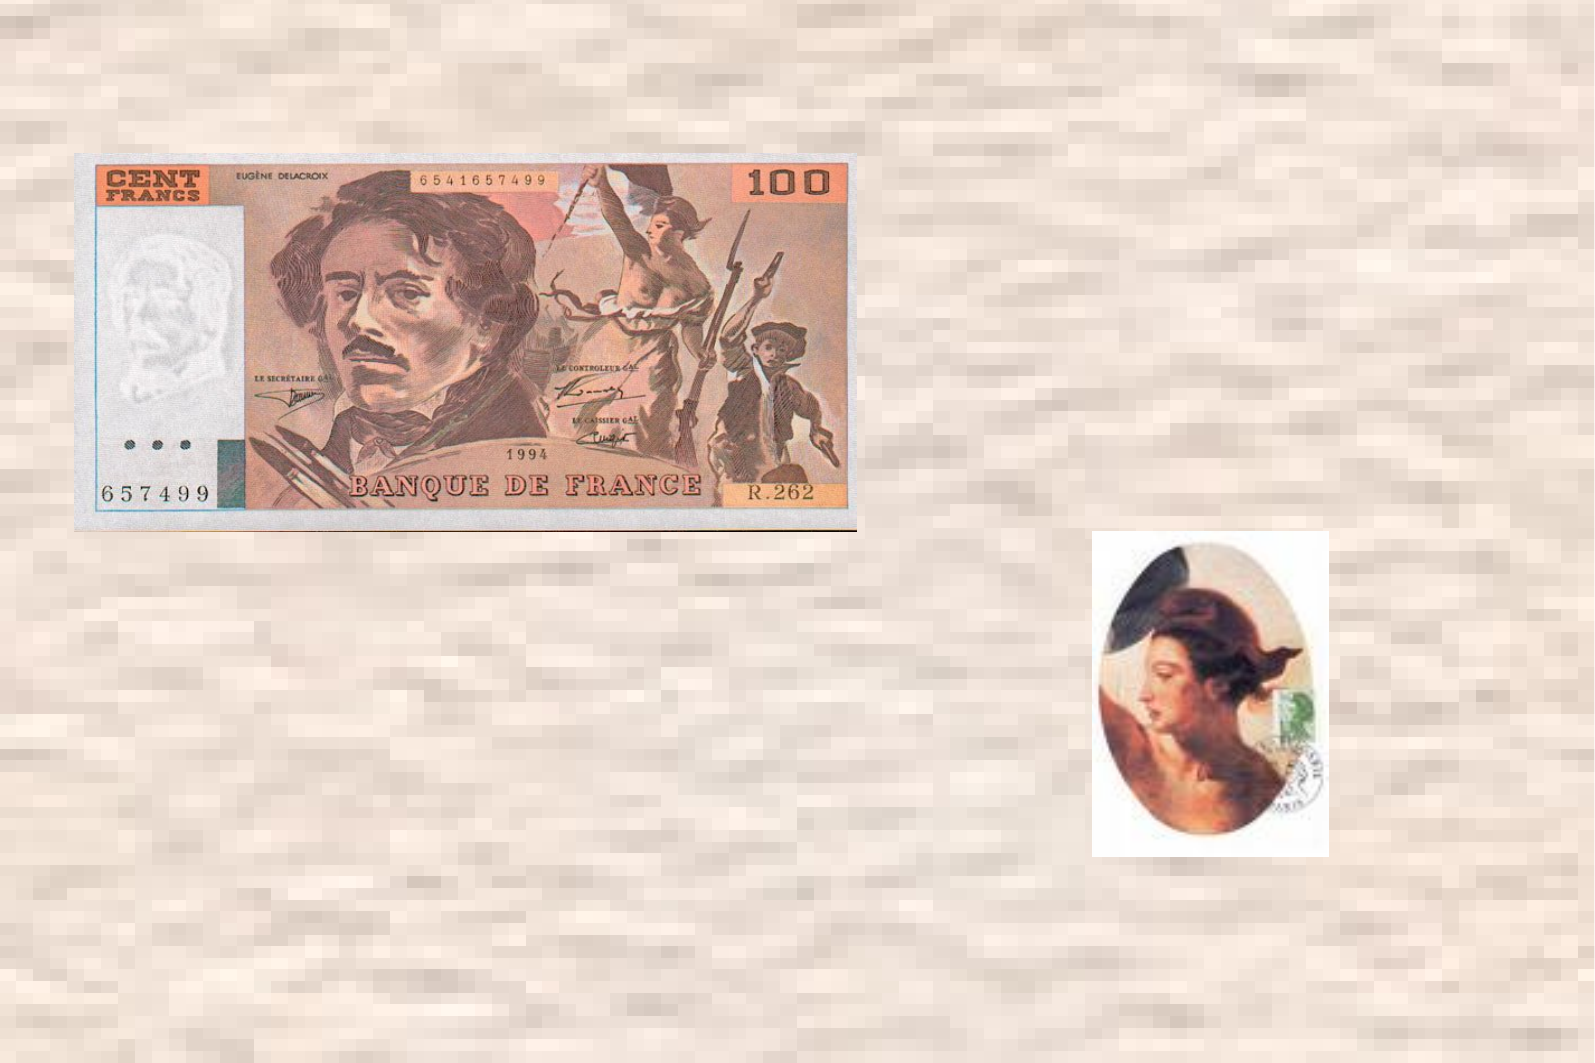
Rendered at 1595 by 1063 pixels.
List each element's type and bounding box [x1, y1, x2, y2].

picture [0, 0, 1595, 1063]
text_box [295, 295, 1241, 857]
